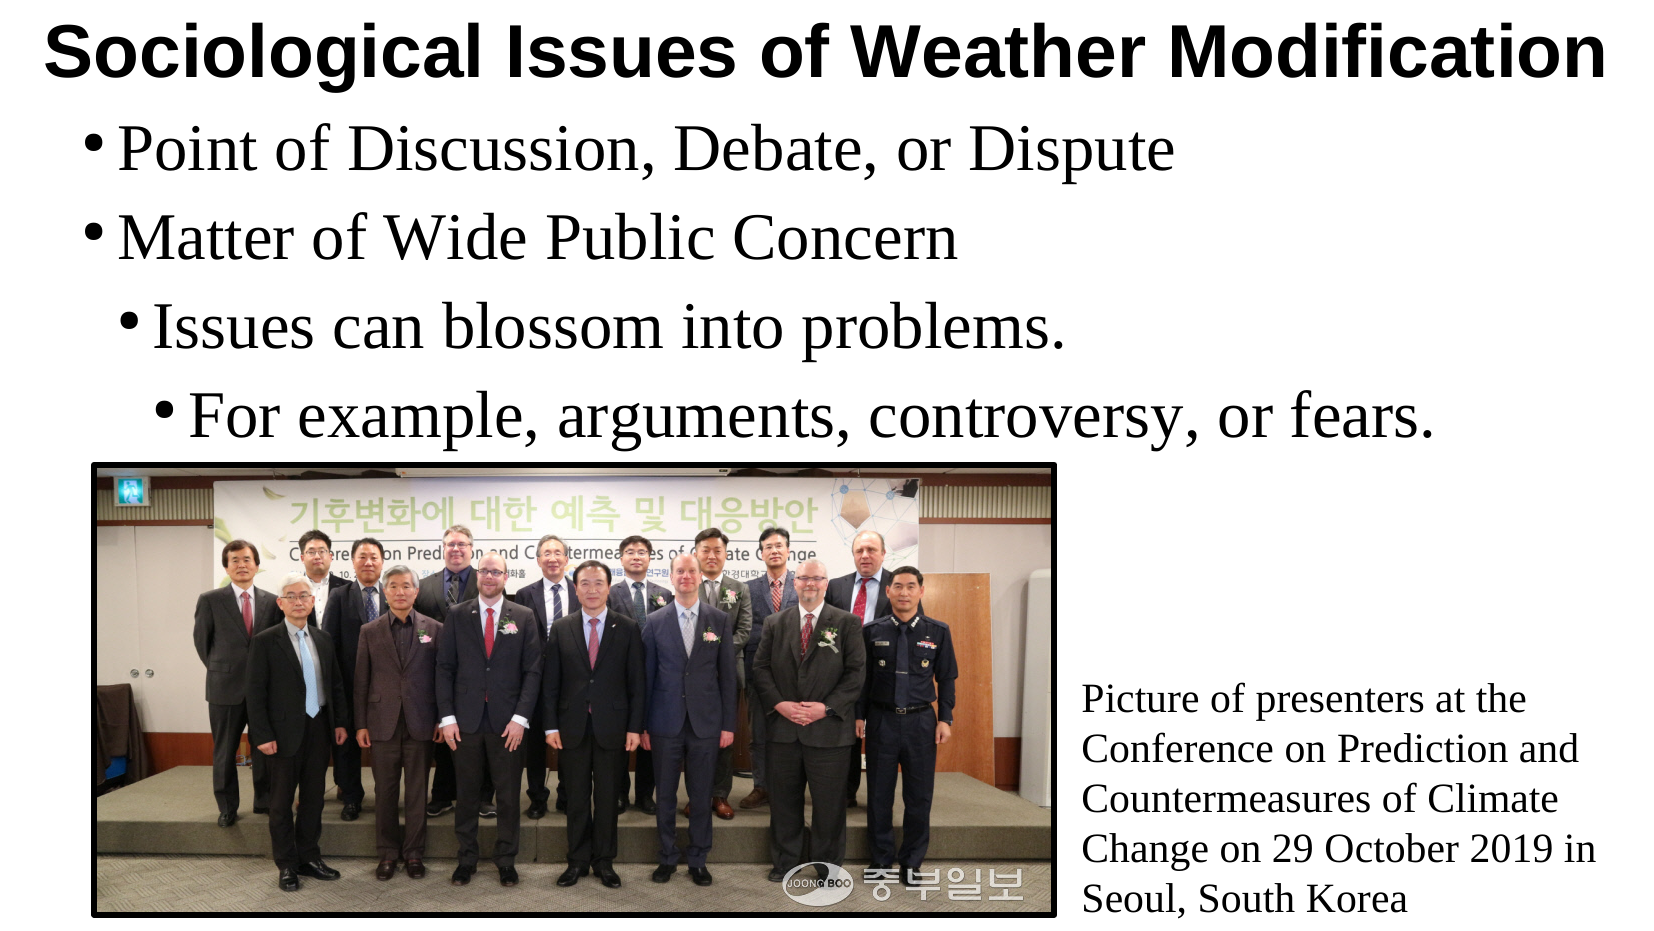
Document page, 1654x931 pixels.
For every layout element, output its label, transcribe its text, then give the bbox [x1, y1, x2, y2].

picture [97, 467, 1052, 912]
text_box Picture of presenters at the Conference on Prediction and Countermeasures of Climate Change on 29 October 2019 in Seoul, South Korea [1066, 663, 1621, 929]
text_box Point of Discussion, Debate, or Dispute Matter of Wide Public Concern Issues can blossom into problems. For example, arguments, controversy, or fears. [67, 96, 1538, 459]
title Sociological Issues of Weather Modification [0, 0, 1654, 106]
